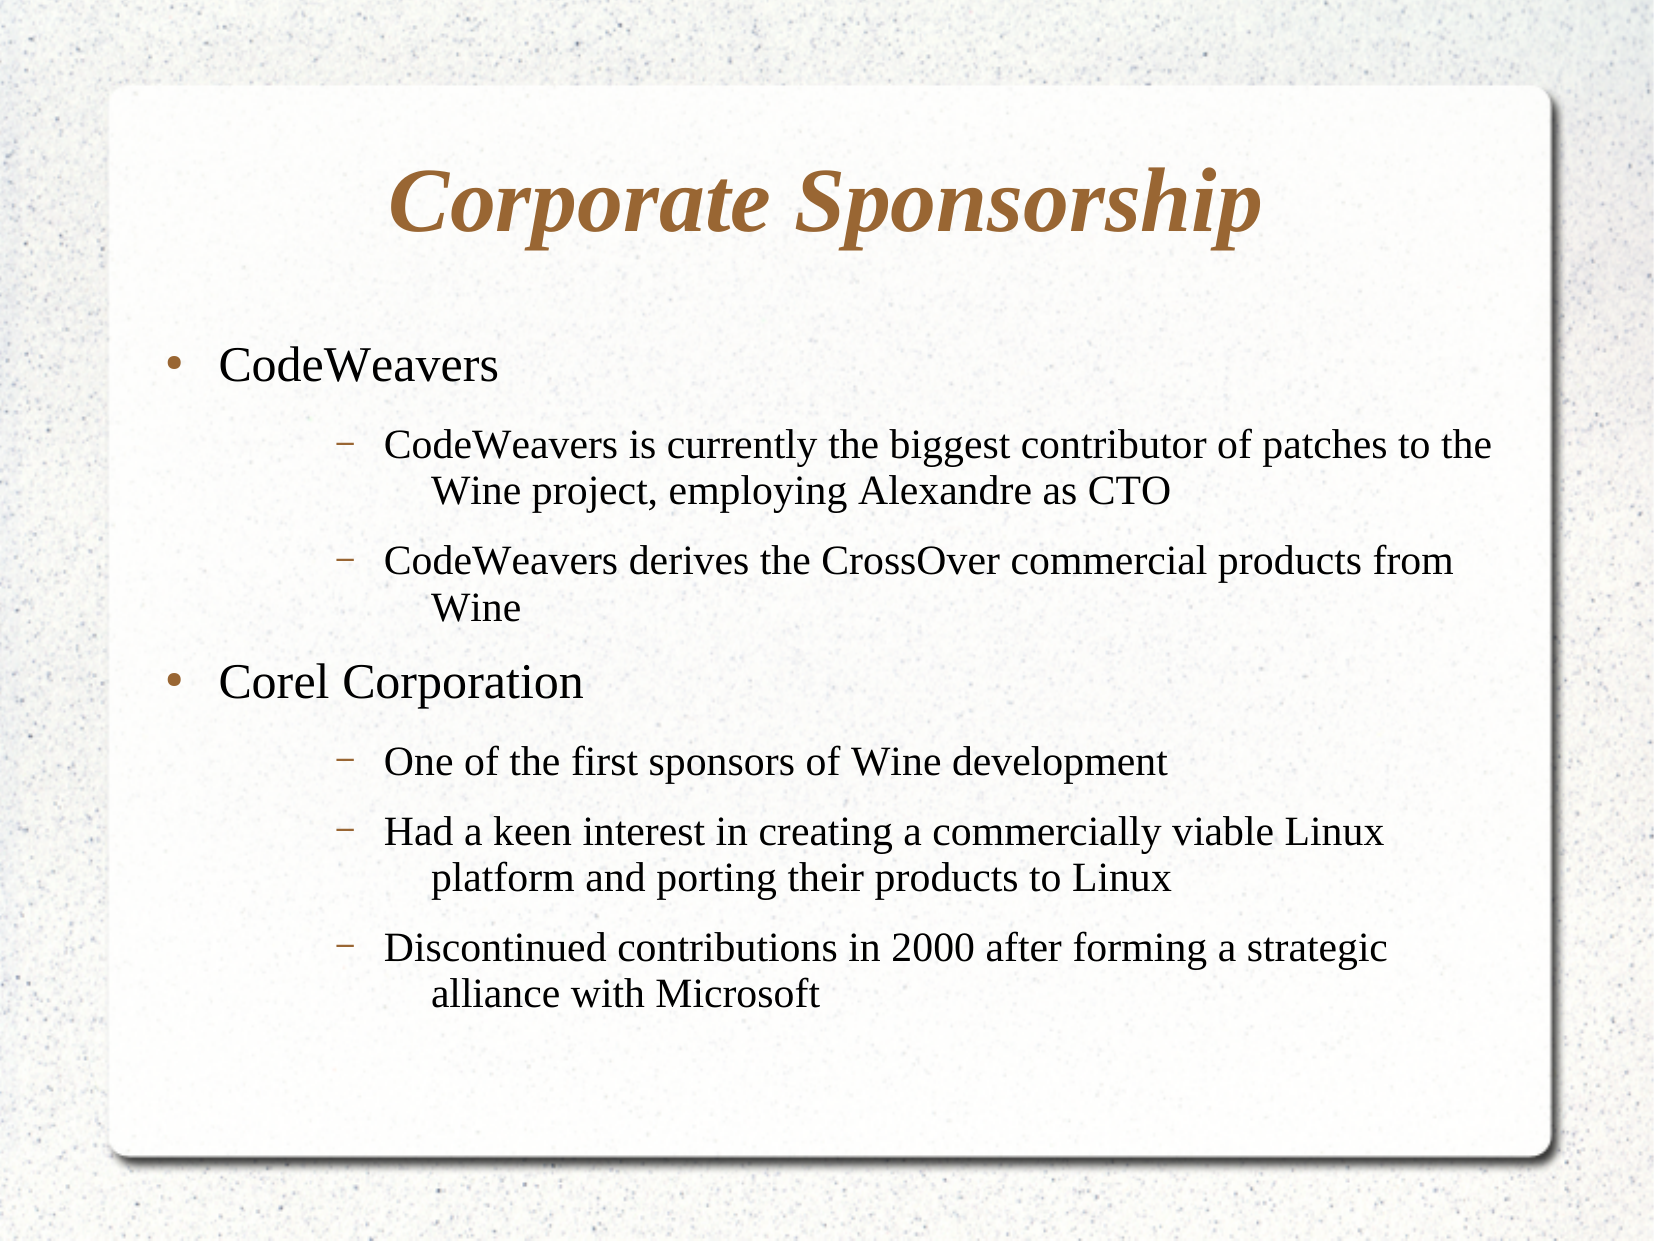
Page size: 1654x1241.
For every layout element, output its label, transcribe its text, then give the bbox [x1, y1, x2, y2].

picture [0, 0, 1654, 1241]
title Corporate Sponsorship [118, 96, 1536, 304]
list CodeWeavers CodeWeavers is currently the biggest contributor of patches to the Wine project, employing Alexandre as CTO CodeWeavers derives the CrossOver commercial products from Wine Corel Corporation One of the first sponsors of Wine development Had a keen interest in creating a commercially viable Linux platform and porting their products to Linux Discontinued contributions in 2000 after forming a strategic alliance with Microsoft [147, 336, 1506, 995]
